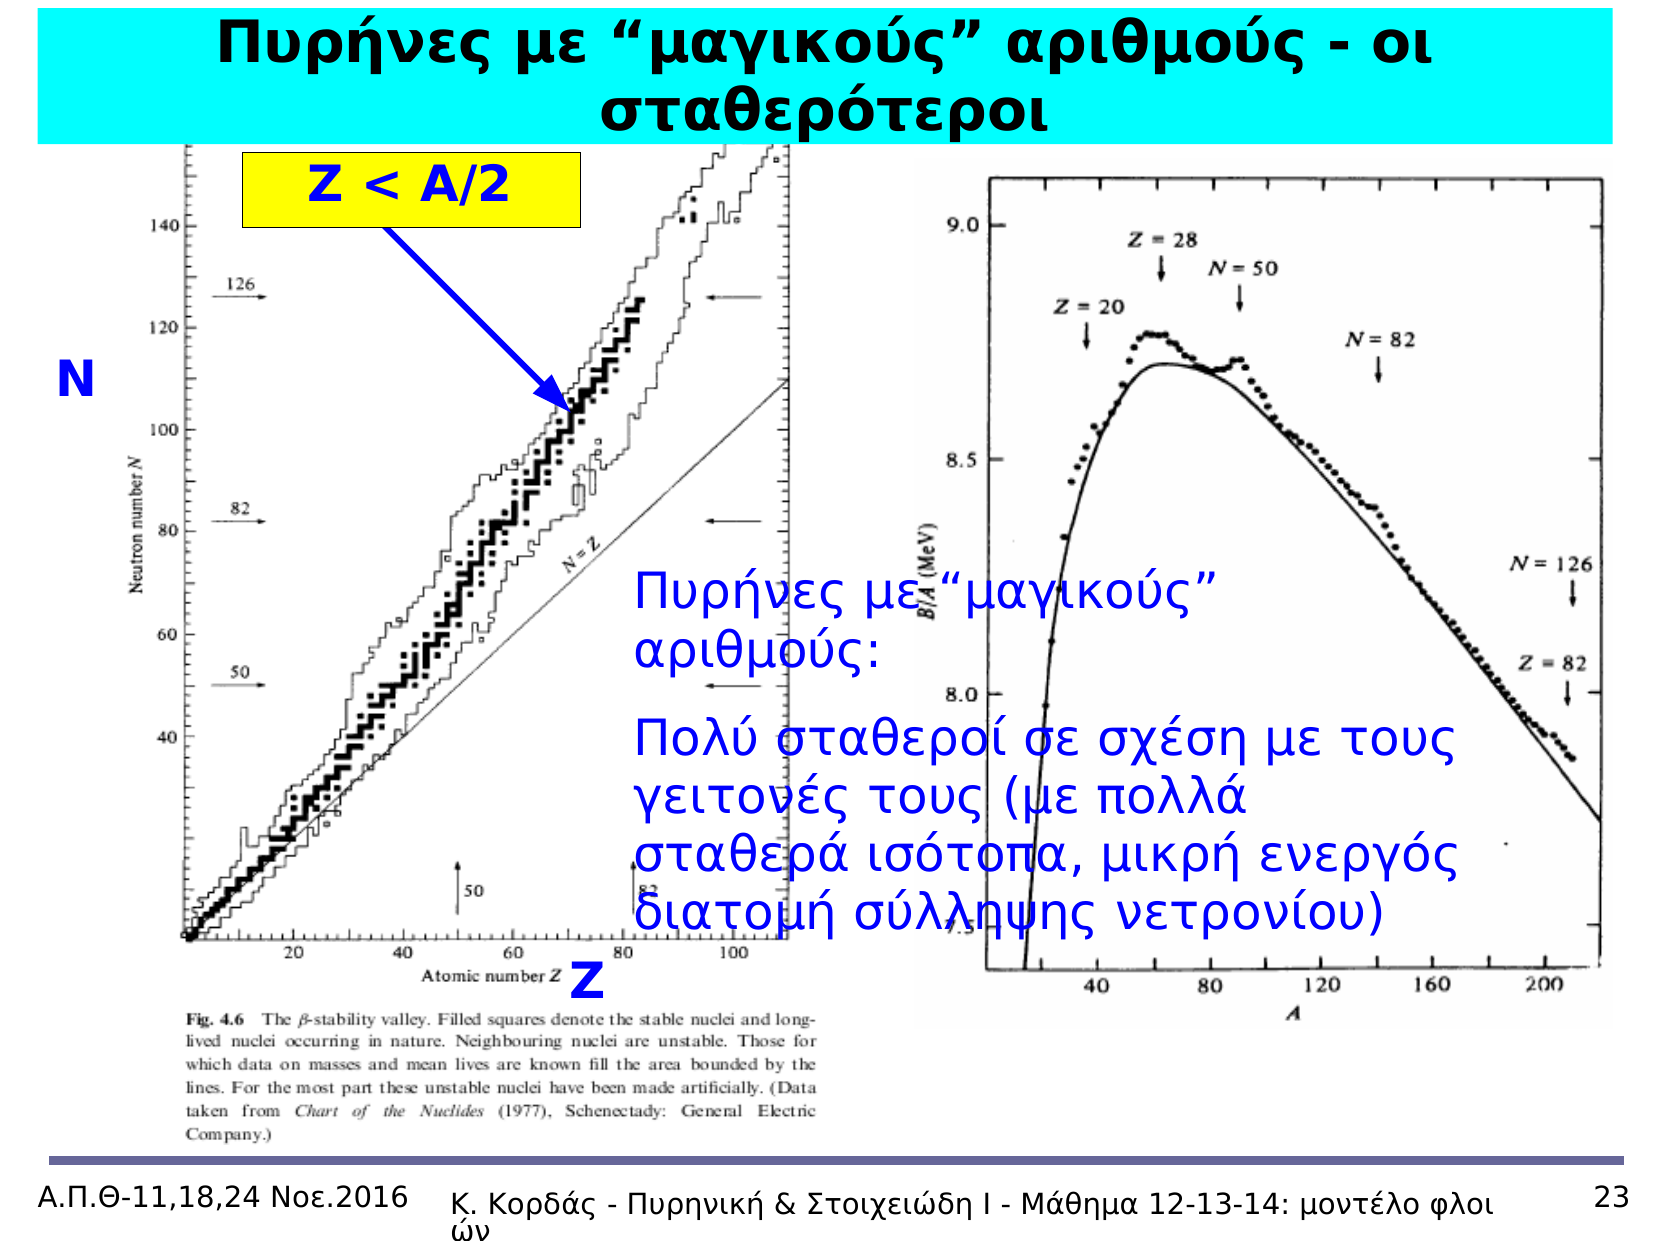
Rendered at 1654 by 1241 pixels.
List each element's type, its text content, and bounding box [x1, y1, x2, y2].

title Πυρήνες με “μαγικούς” αριθμούς - οι σταθερότεροι [37, 8, 1613, 145]
text_box [242, 152, 581, 228]
text_box Πυρήνες με “μαγικούς” αριθμούς: Πολύ σταθεροί σε σχέση με τους γειτονές τους (με πολλά σταθερά ισότοπα, μικρή ενεργός διατομή σύλληψης νετρονίου) [562, 562, 1463, 944]
text_box Ζ [498, 952, 627, 1011]
text_box Ζ < Α/2 [220, 154, 515, 214]
picture [121, 145, 848, 1145]
text_box Ν [0, 349, 113, 409]
picture [914, 149, 1613, 1029]
